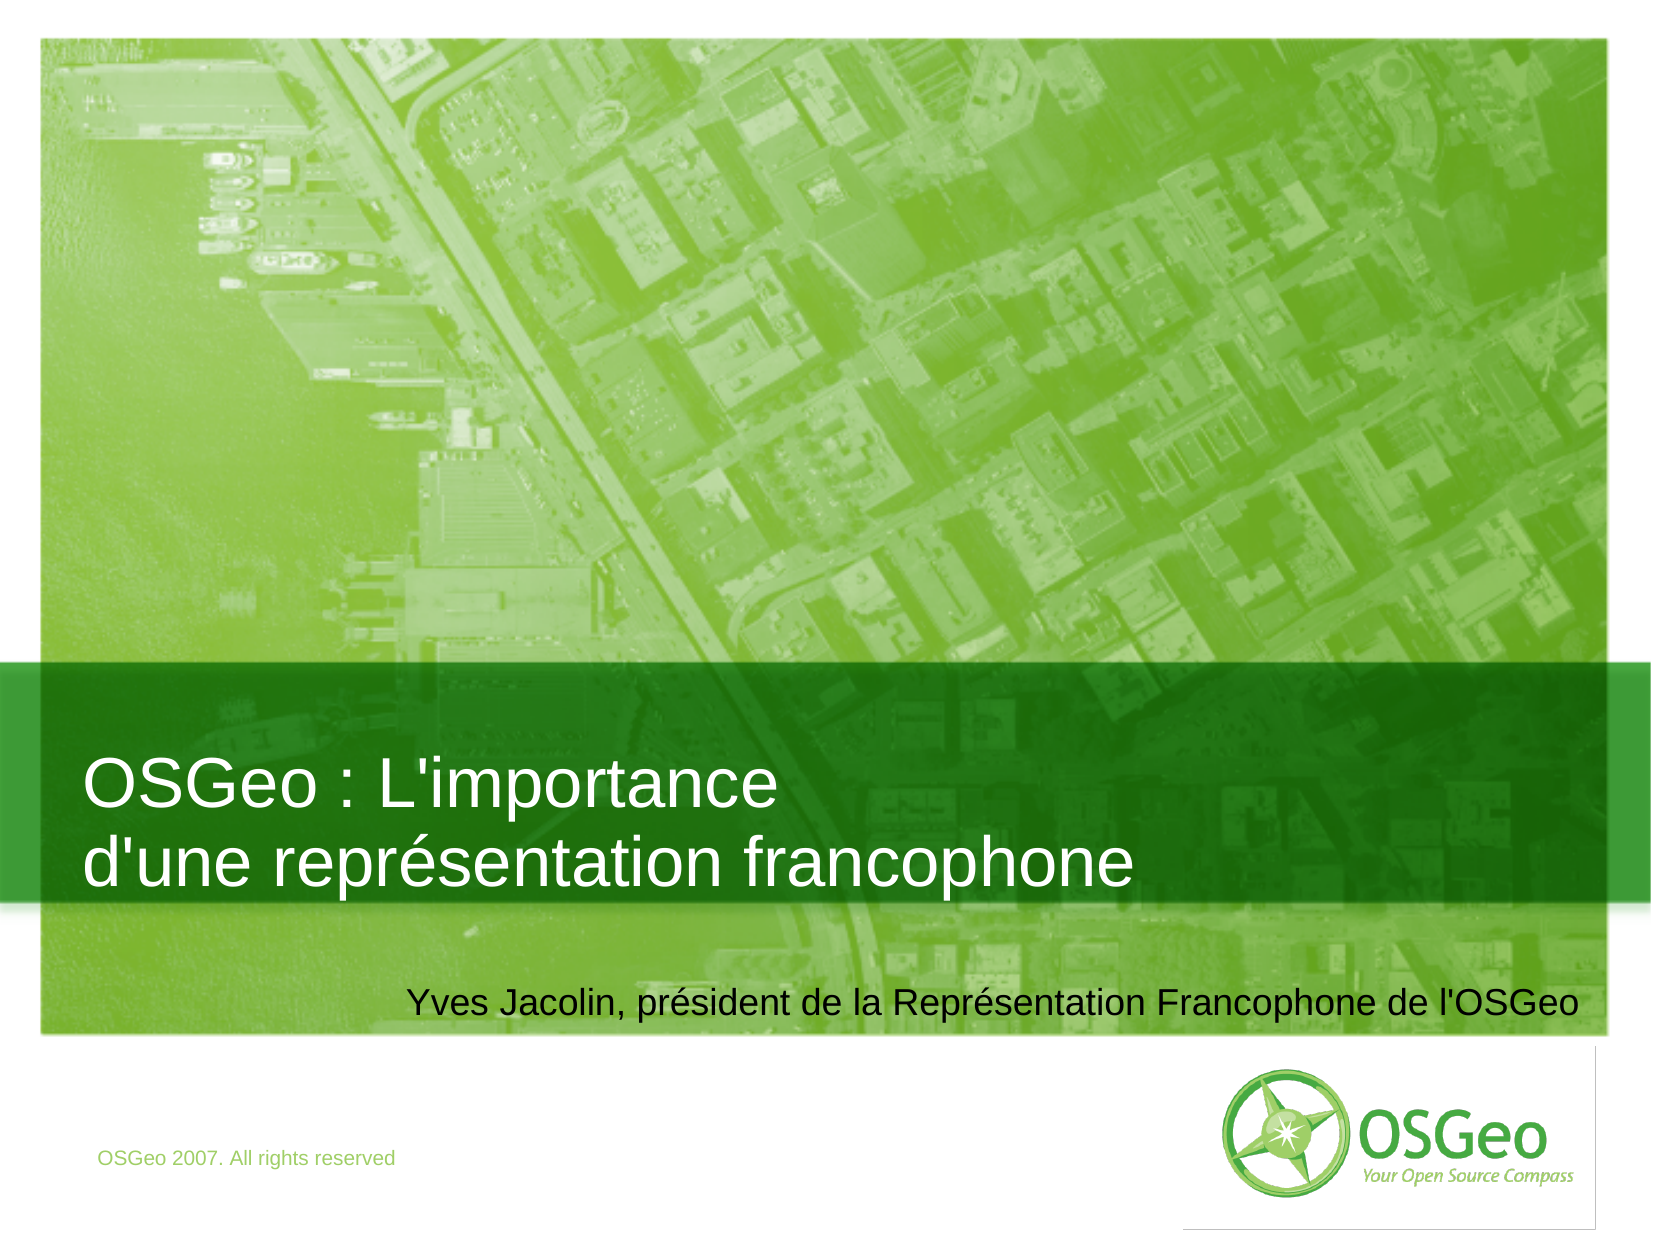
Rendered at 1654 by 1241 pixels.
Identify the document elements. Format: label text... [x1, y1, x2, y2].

text_box Yves Jacolin, président de la Représentation Francophone de l'OSGeo [29, 974, 1595, 1032]
title OSGeo : L'importance d'une représentation francophone [82, 733, 1571, 912]
picture [0, 0, 1651, 1241]
